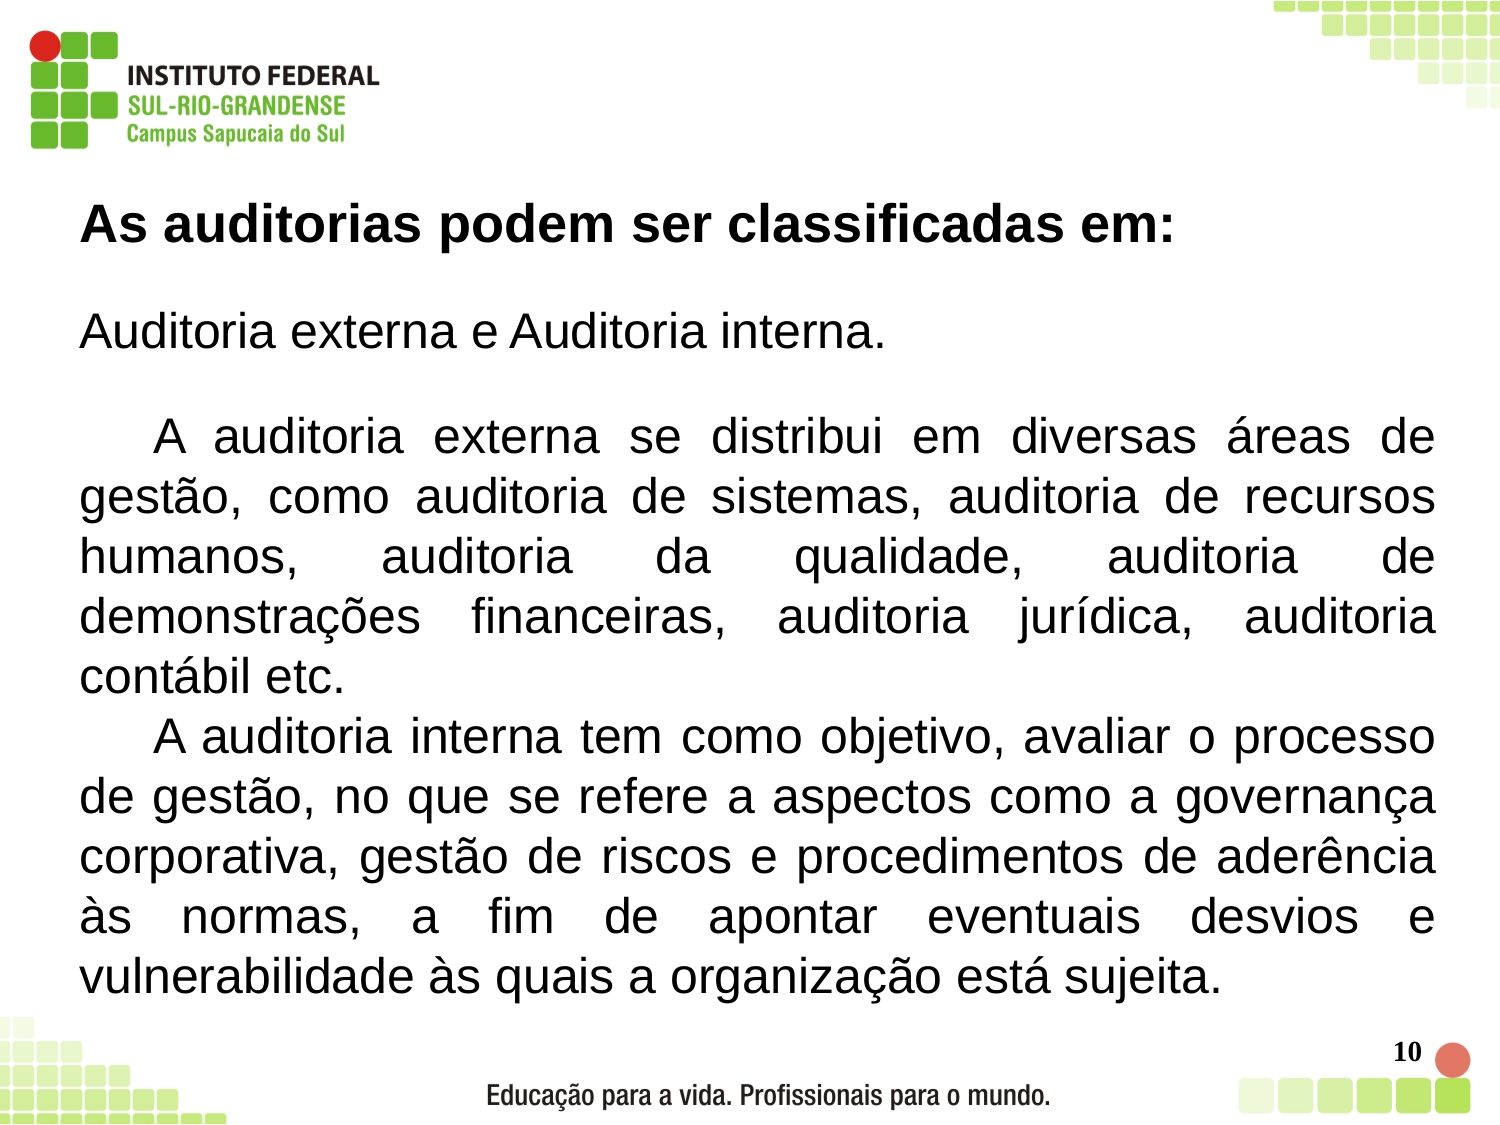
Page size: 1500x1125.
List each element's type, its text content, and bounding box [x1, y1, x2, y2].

picture [0, 1, 1500, 1124]
text_box As auditorias podem ser classificadas em: Auditoria externa e Auditoria interna. A auditoria externa se distribui em diversas áreas de gestão, como auditoria de sistemas, auditoria de recursos humanos, auditoria da qualidade, auditoria de demonstrações financeiras, auditoria jurídica, auditoria contábil etc. A auditoria interna tem como objetivo, avaliar o processo de gestão, no que se refere a aspectos como a governança corporativa, gestão de riscos e procedimentos de aderência às normas, a fim de apontar eventuais desvios e vulnerabilidade às quais a organização está sujeita. [79, 188, 1437, 999]
